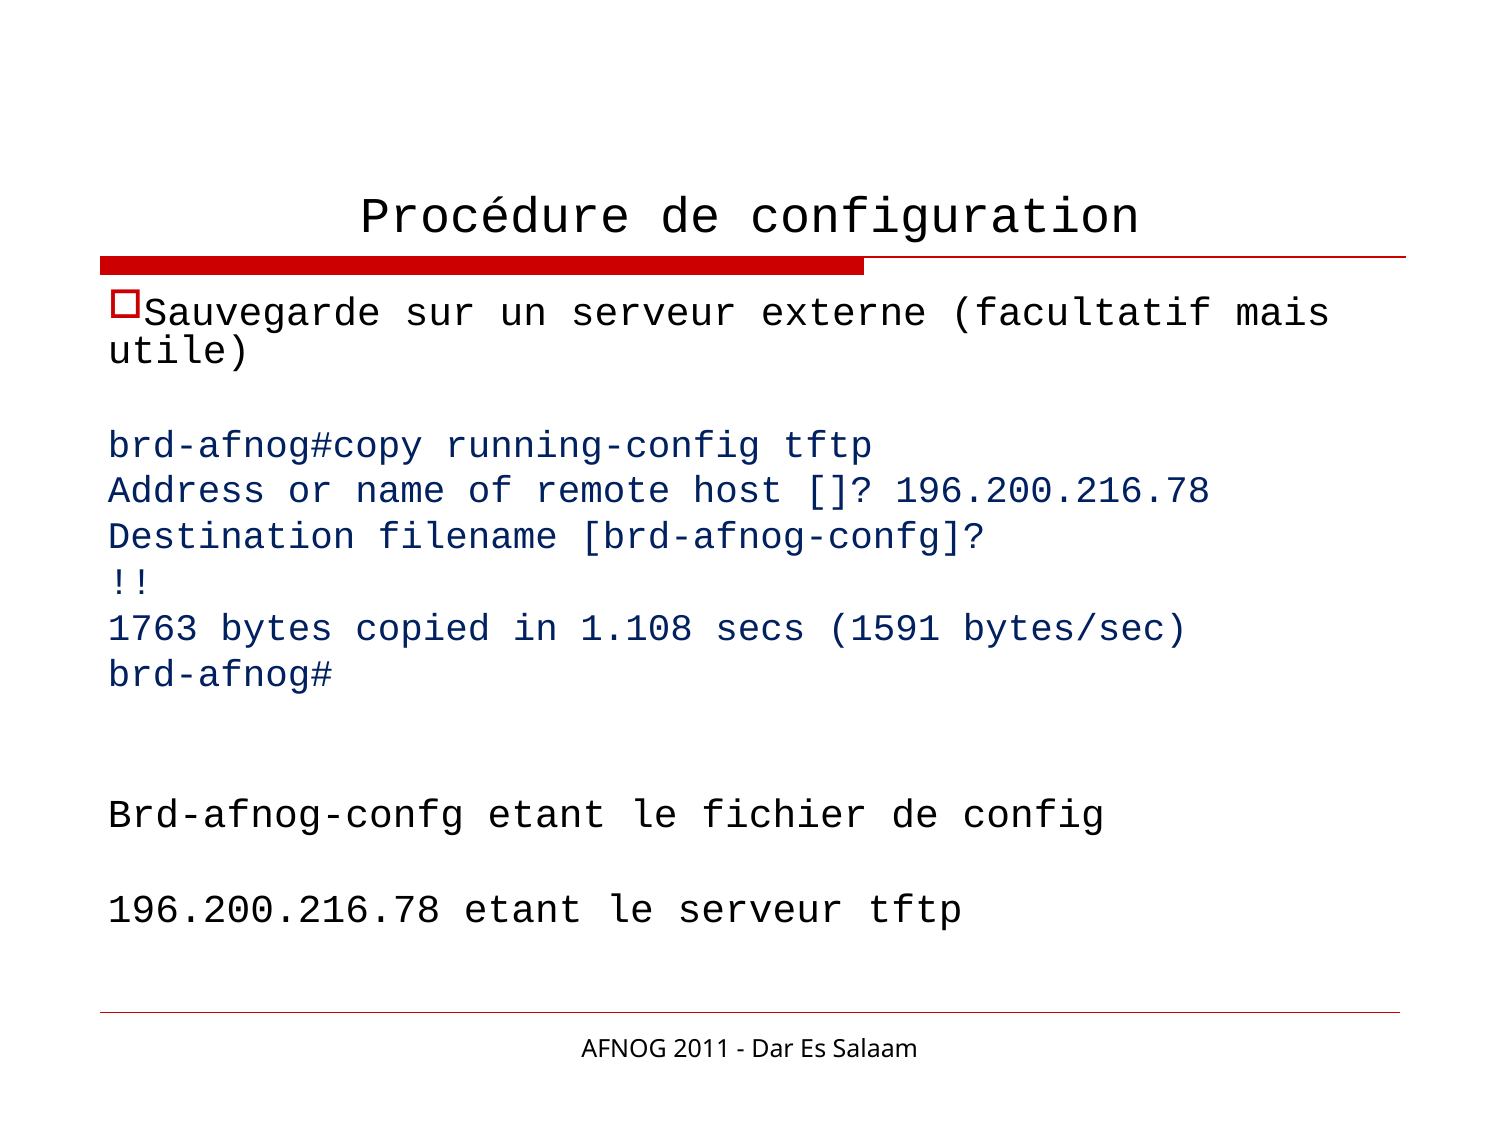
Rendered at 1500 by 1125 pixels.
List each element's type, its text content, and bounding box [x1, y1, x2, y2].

title Procédure de configuration [94, 49, 1407, 250]
text_box AFNOG 2011 - Dar Es Salaam [512, 1024, 988, 1103]
list Sauvegarde sur un serveur externe (facultatif mais utile) brd-afnog#copy running-config tftp Address or name of remote host []? 196.200.216.78 Destination filename [brd-afnog-confg]? !! 1763 bytes copied in 1.108 secs (1591 bytes/sec) brd-afnog# Brd-afnog-confg etant le fichier de config 196.200.216.78 etant le serveur tftp [92, 287, 1406, 952]
